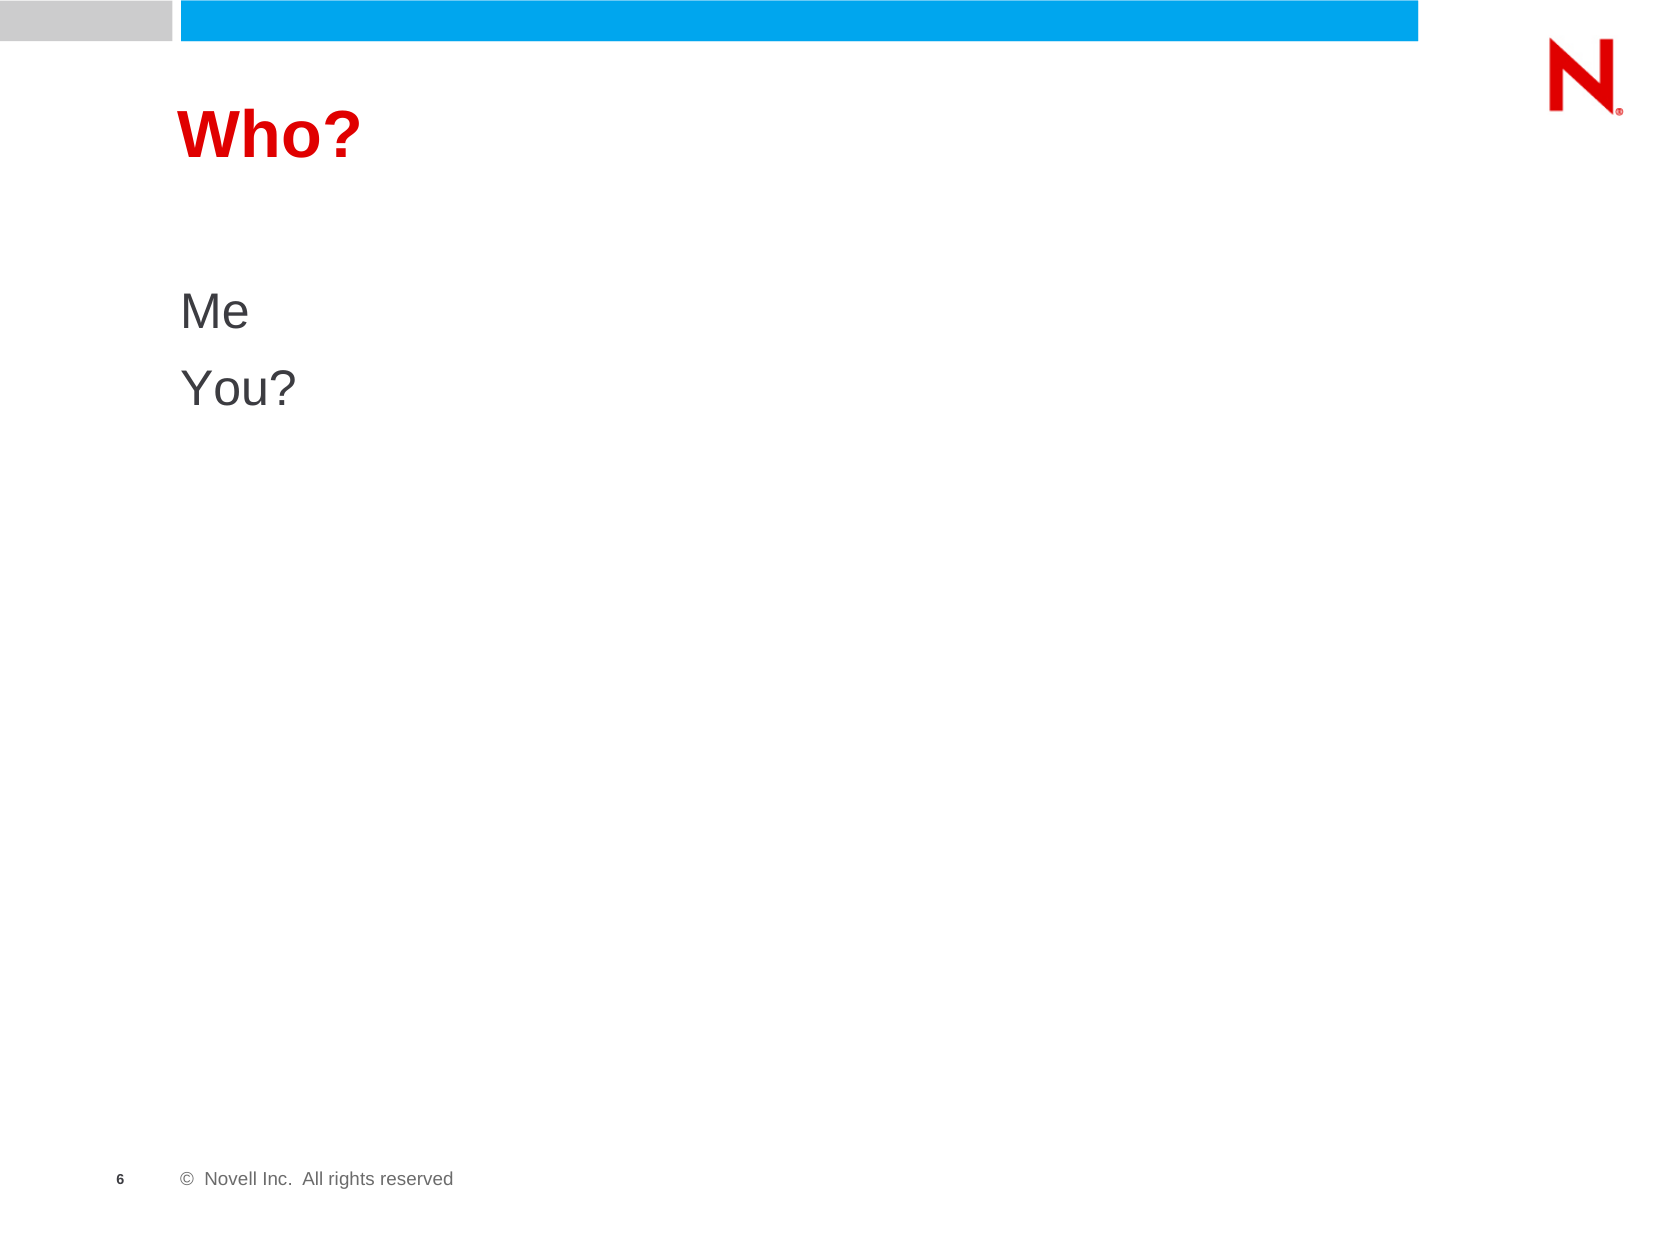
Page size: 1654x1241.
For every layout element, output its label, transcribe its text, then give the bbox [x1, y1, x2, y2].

list Me You? [180, 280, 1547, 1087]
picture [1547, 35, 1624, 117]
title Who? [177, 46, 1525, 226]
